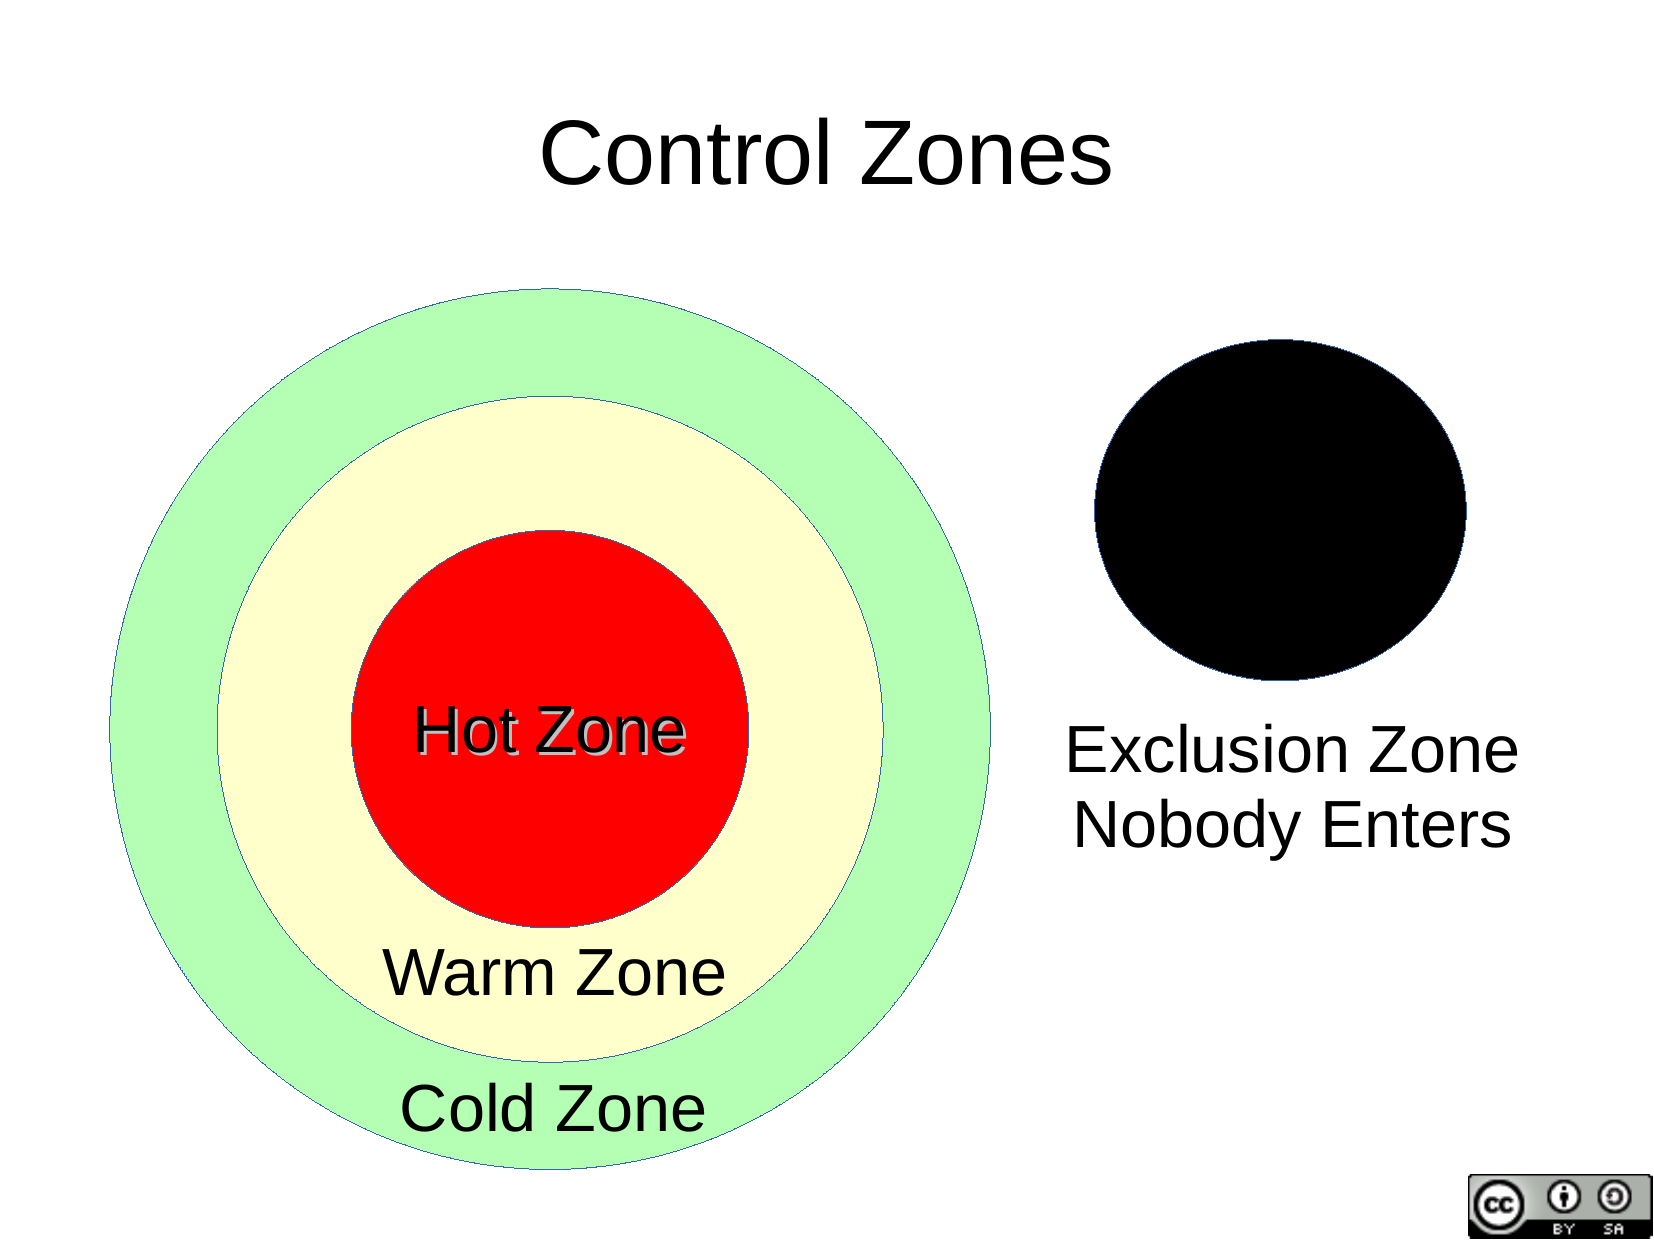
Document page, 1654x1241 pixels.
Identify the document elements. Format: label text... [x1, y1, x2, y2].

text_box [1094, 339, 1467, 681]
text_box Warm Zone [367, 927, 744, 1017]
text_box [430, 1153, 670, 1170]
text_box Cold Zone [385, 1063, 724, 1153]
text_box Hot Zone [351, 530, 749, 927]
title Control Zones [82, 49, 1571, 257]
picture [1468, 1174, 1653, 1239]
text_box [109, 288, 991, 1138]
text_box Exclusion Zone Nobody Enters [1049, 704, 1537, 869]
